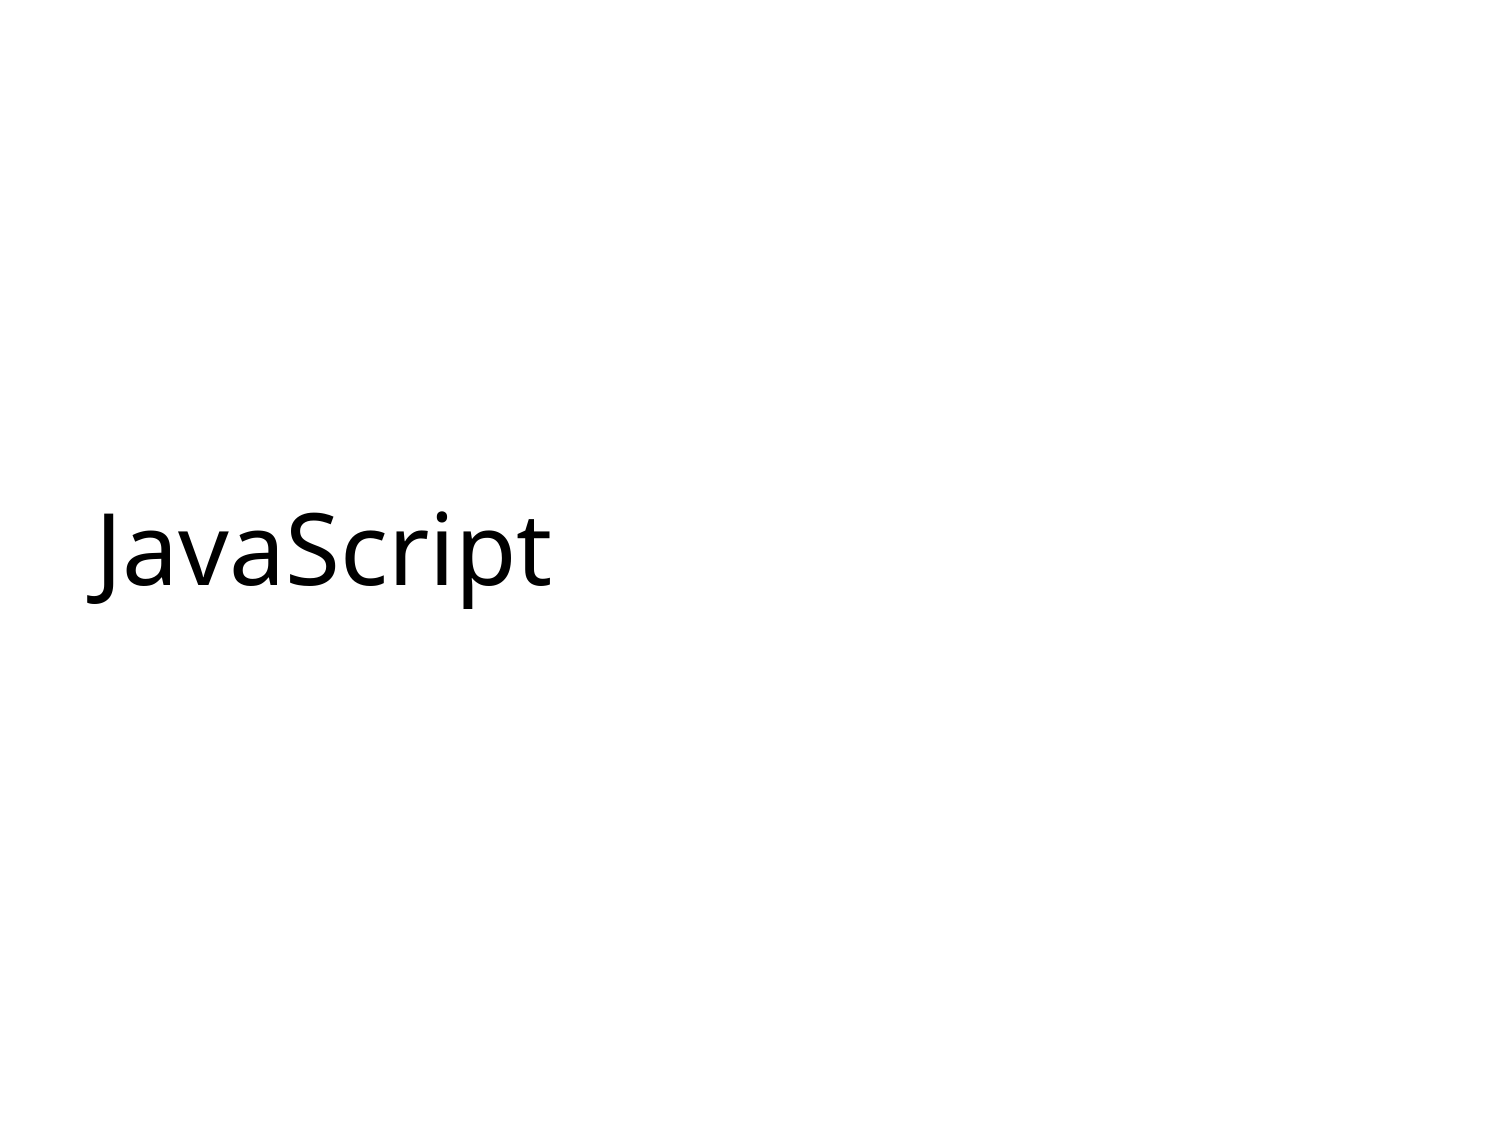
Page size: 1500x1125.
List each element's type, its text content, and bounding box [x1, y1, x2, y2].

title JavaScript [80, 98, 1125, 994]
